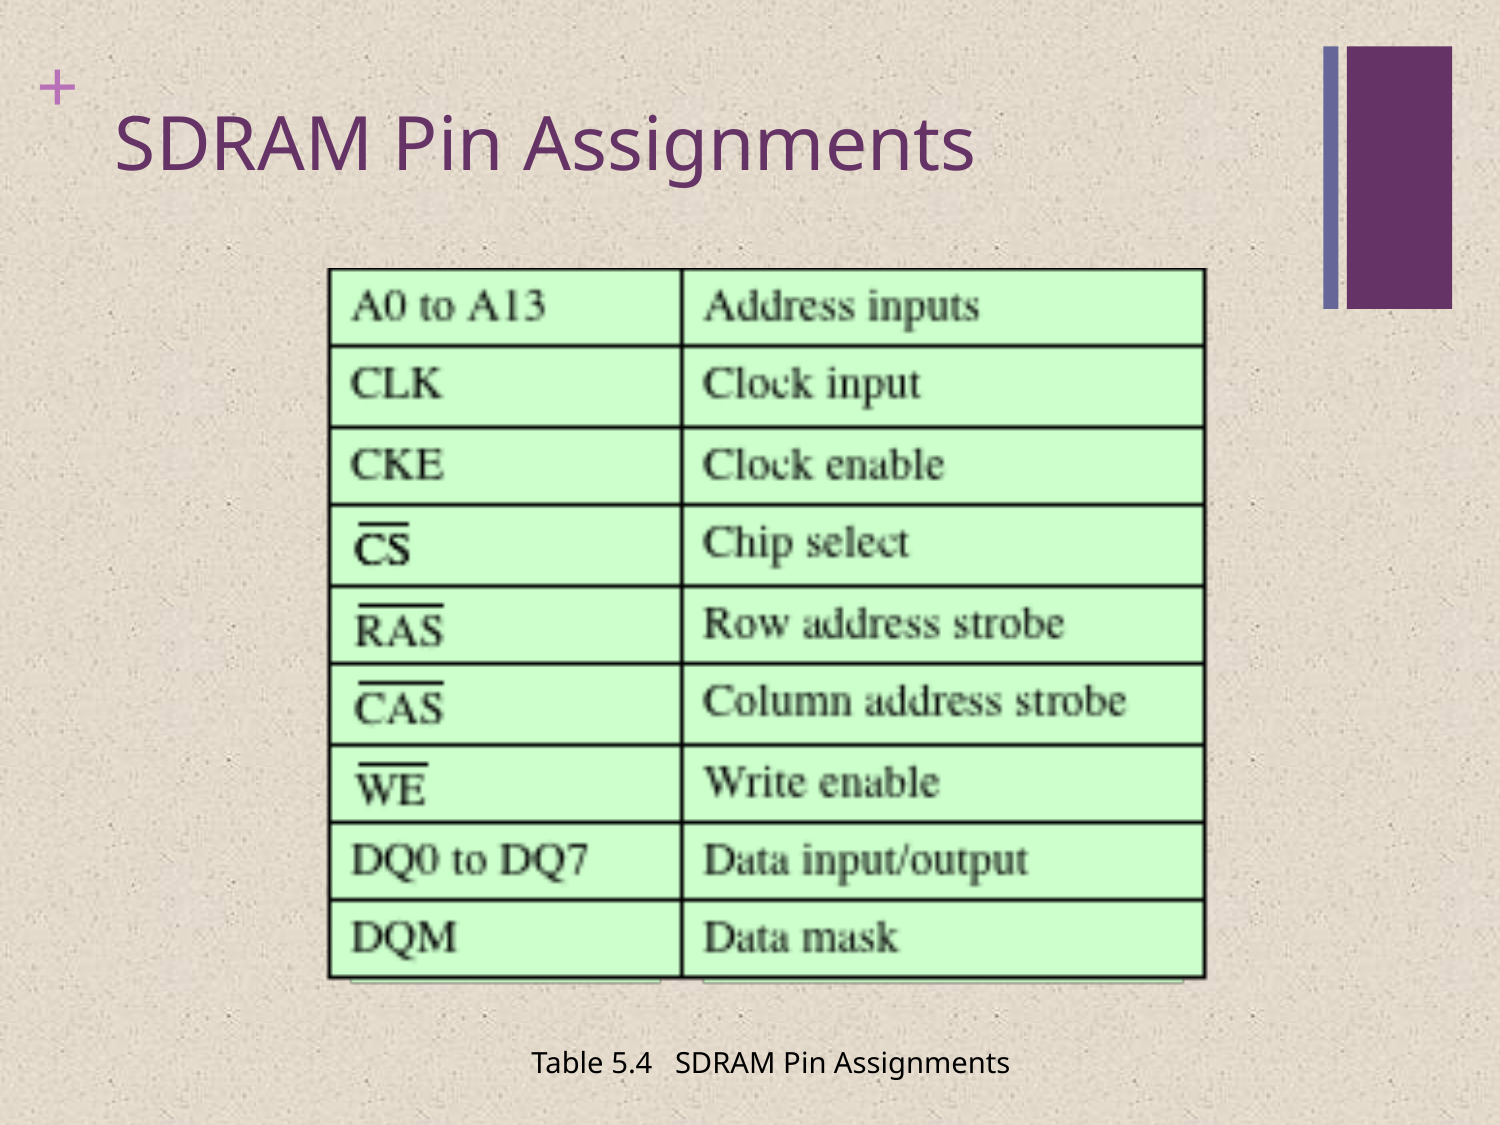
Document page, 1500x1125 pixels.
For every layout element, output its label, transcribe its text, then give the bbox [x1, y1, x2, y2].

text_box Table 5.4 SDRAM Pin Assignments [399, 1037, 1150, 1088]
title SDRAM Pin Assignments [99, 87, 1340, 271]
picture [0, 0, 1500, 1125]
